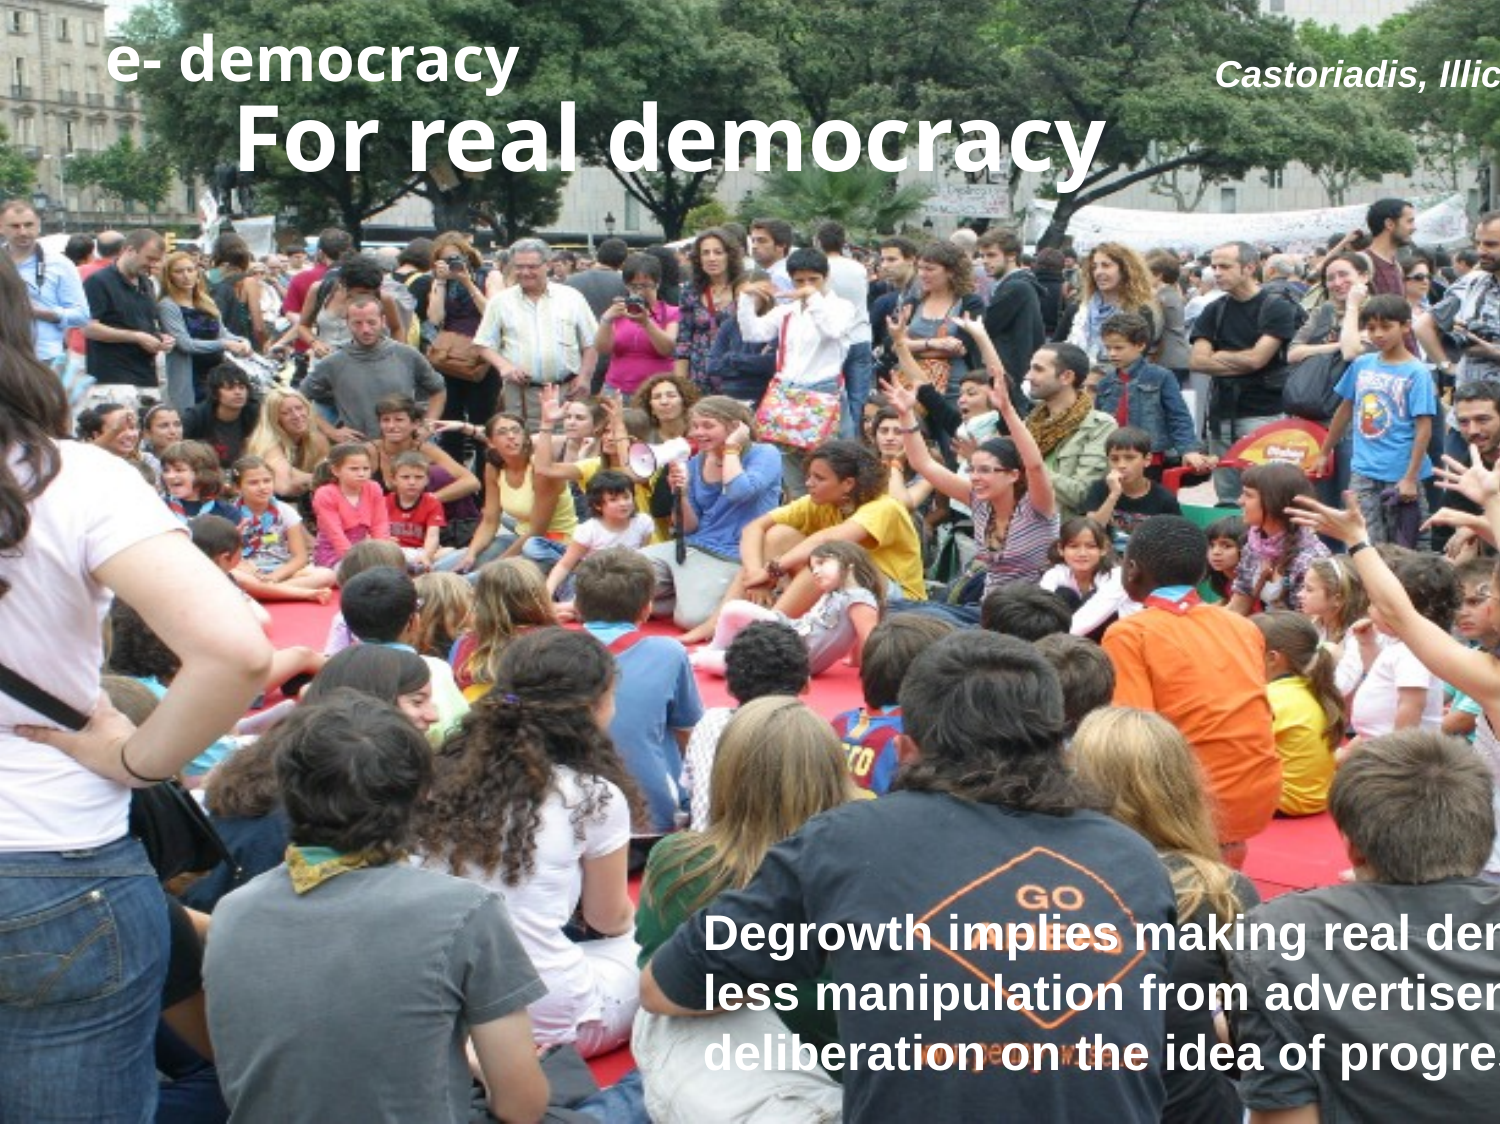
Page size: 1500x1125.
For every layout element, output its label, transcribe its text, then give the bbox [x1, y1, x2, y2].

text_box For real democracy [300, 131, 321, 161]
text_box Degrowth implies making real democracy possible, less manipulation from advertisements, deliberation on the idea of progress. [687, 893, 1500, 1089]
text_box For real democracy [218, 71, 1231, 332]
text_box For real democracy [624, 131, 644, 161]
picture [0, 0, 1500, 1124]
text_box Castoriadis, Illich, Ellul, Fotopoulos, etc. [1199, 42, 1500, 103]
text_box e- democracy [88, 25, 798, 121]
